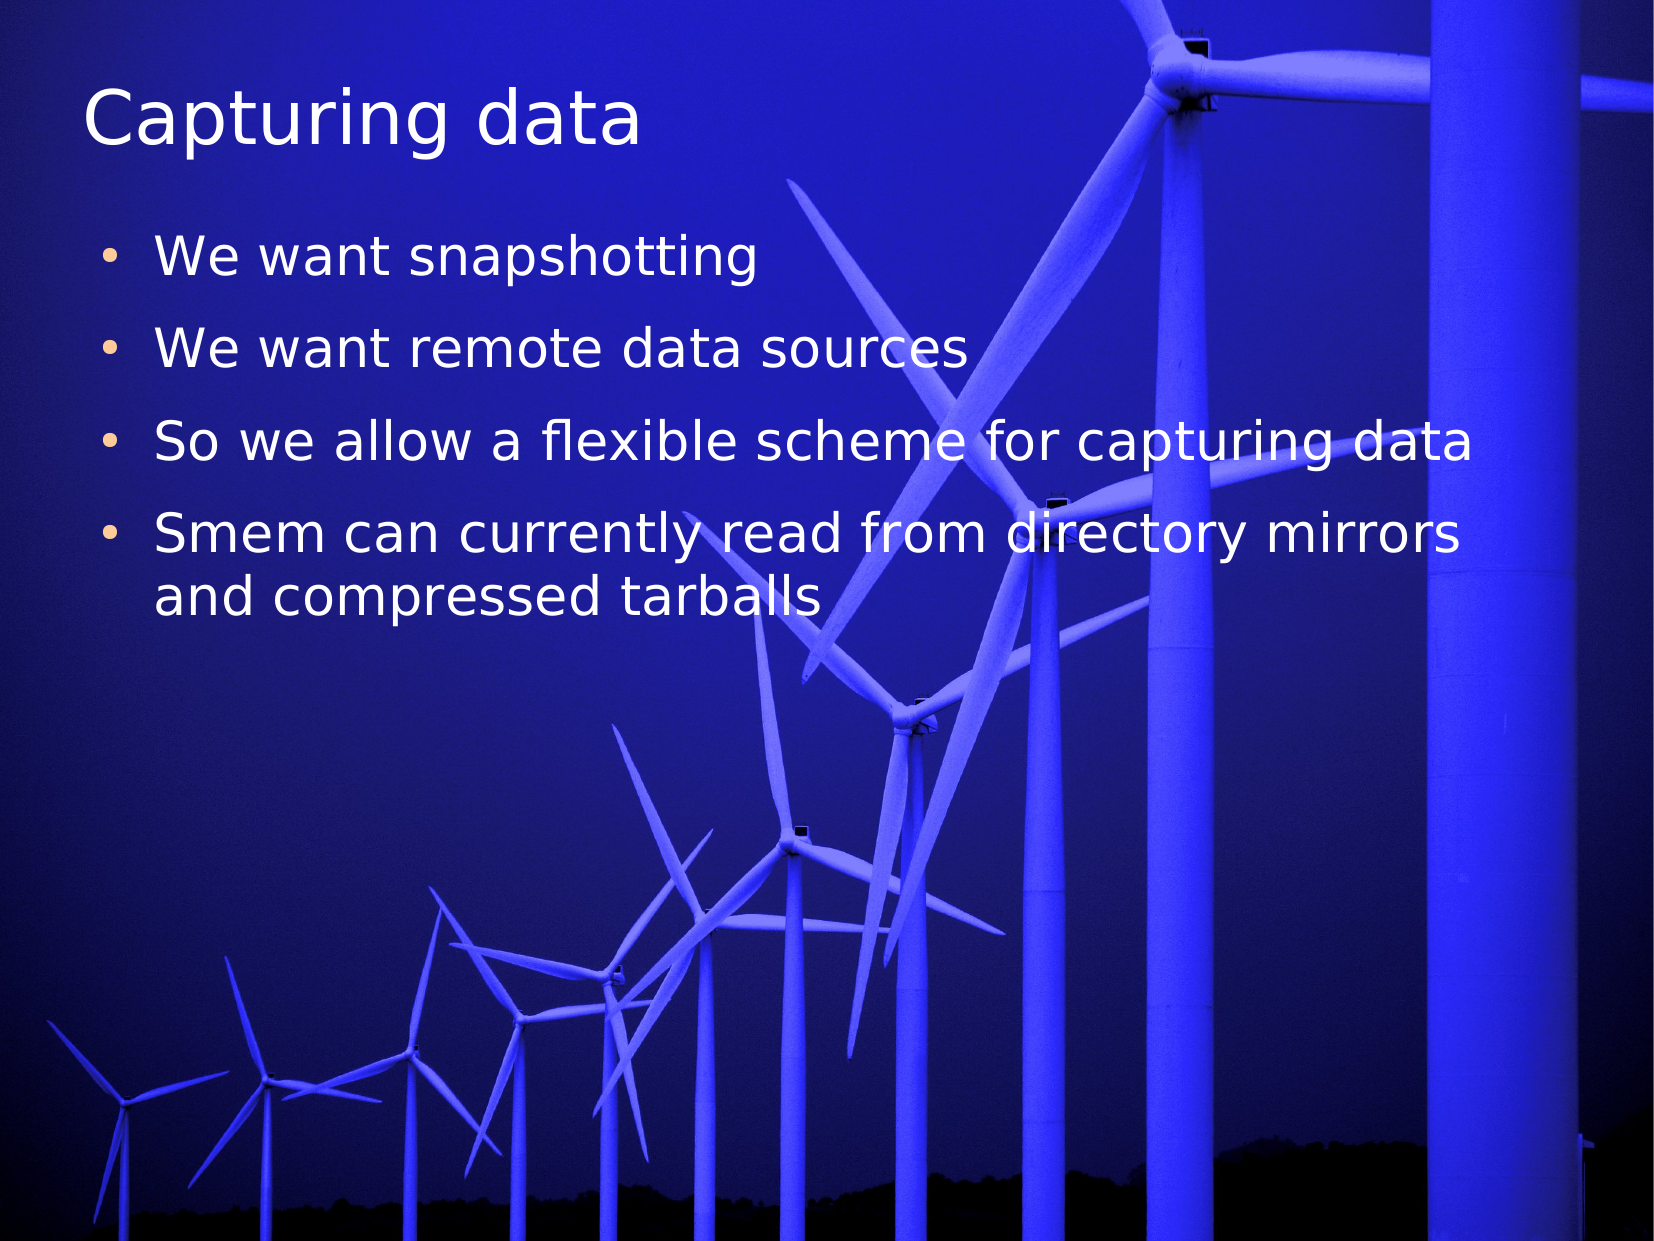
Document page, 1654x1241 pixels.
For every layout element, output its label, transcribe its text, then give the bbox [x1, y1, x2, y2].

list We want snapshotting We want remote data sources So we allow a flexible scheme for capturing data Smem can currently read from directory mirrors and compressed tarballs [82, 225, 1571, 1094]
title Capturing data [82, 49, 1571, 188]
picture [0, 0, 1654, 1241]
